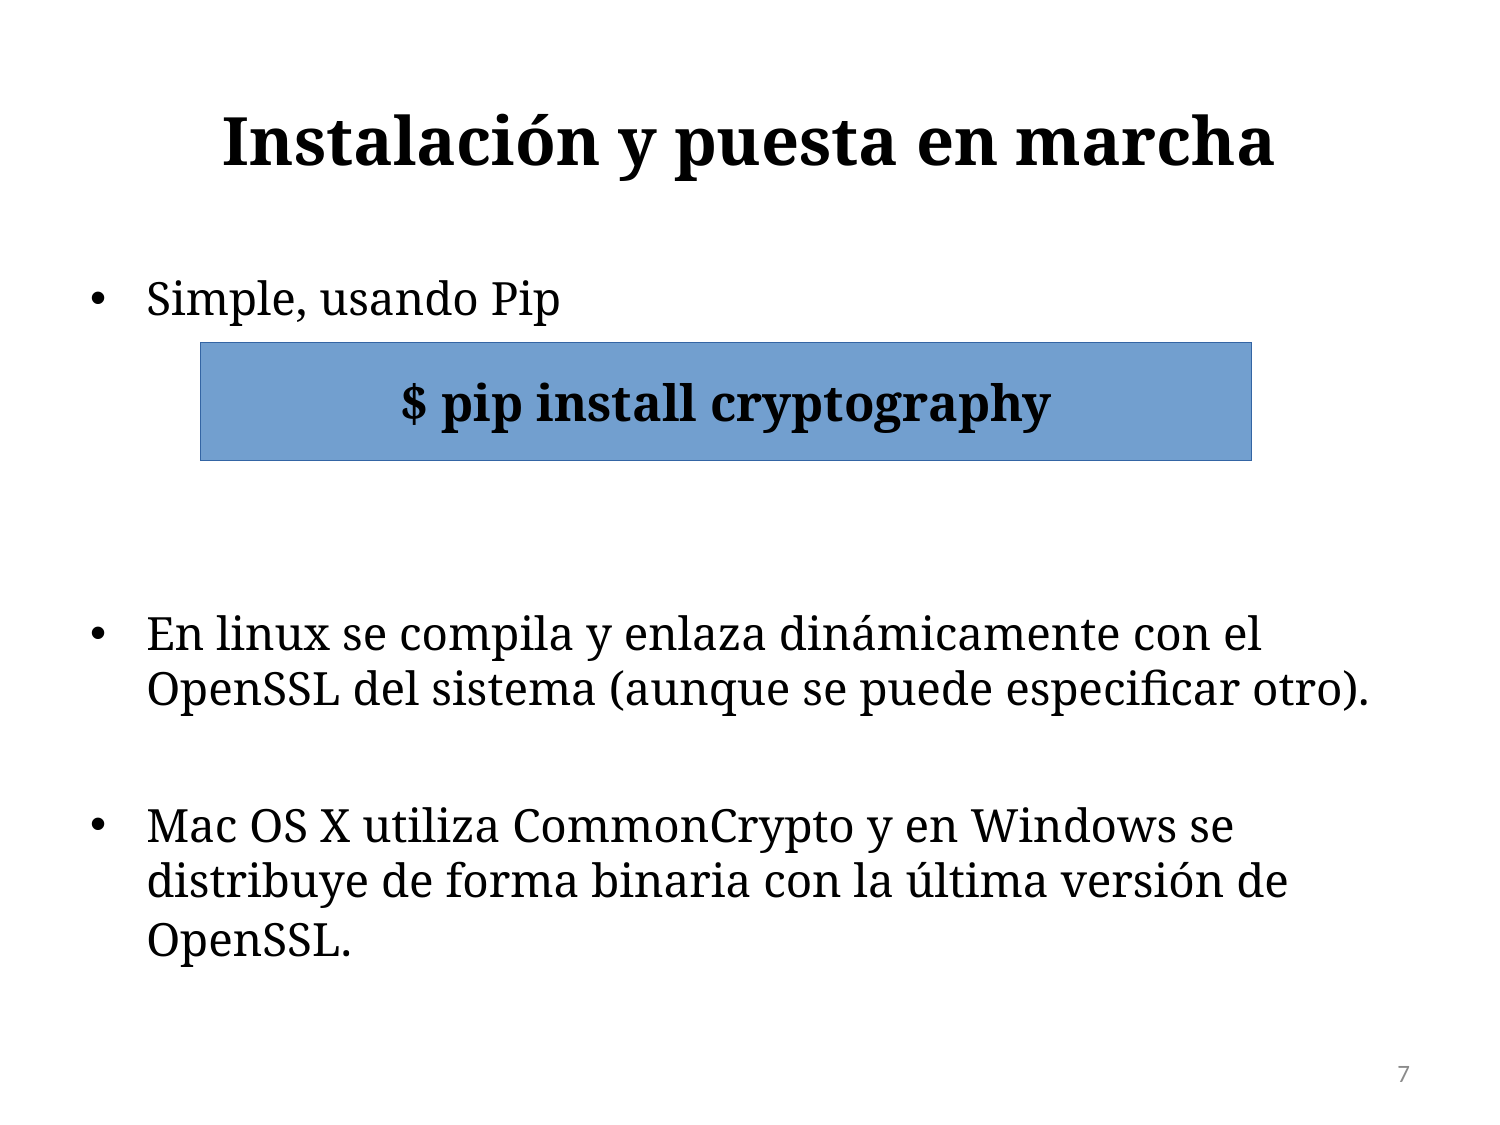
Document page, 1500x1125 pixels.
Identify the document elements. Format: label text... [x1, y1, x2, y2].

title Instalación y puesta en marcha [75, 45, 1425, 233]
list Simple, usando Pip En linux se compila y enlaza dinámicamente con el OpenSSL del sistema (aunque se puede especificar otro). Mac OS X utiliza CommonCrypto y en Windows se distribuye de forma binaria con la última versión de OpenSSL. [75, 262, 1425, 1005]
text_box $ pip install cryptography [200, 342, 1252, 461]
